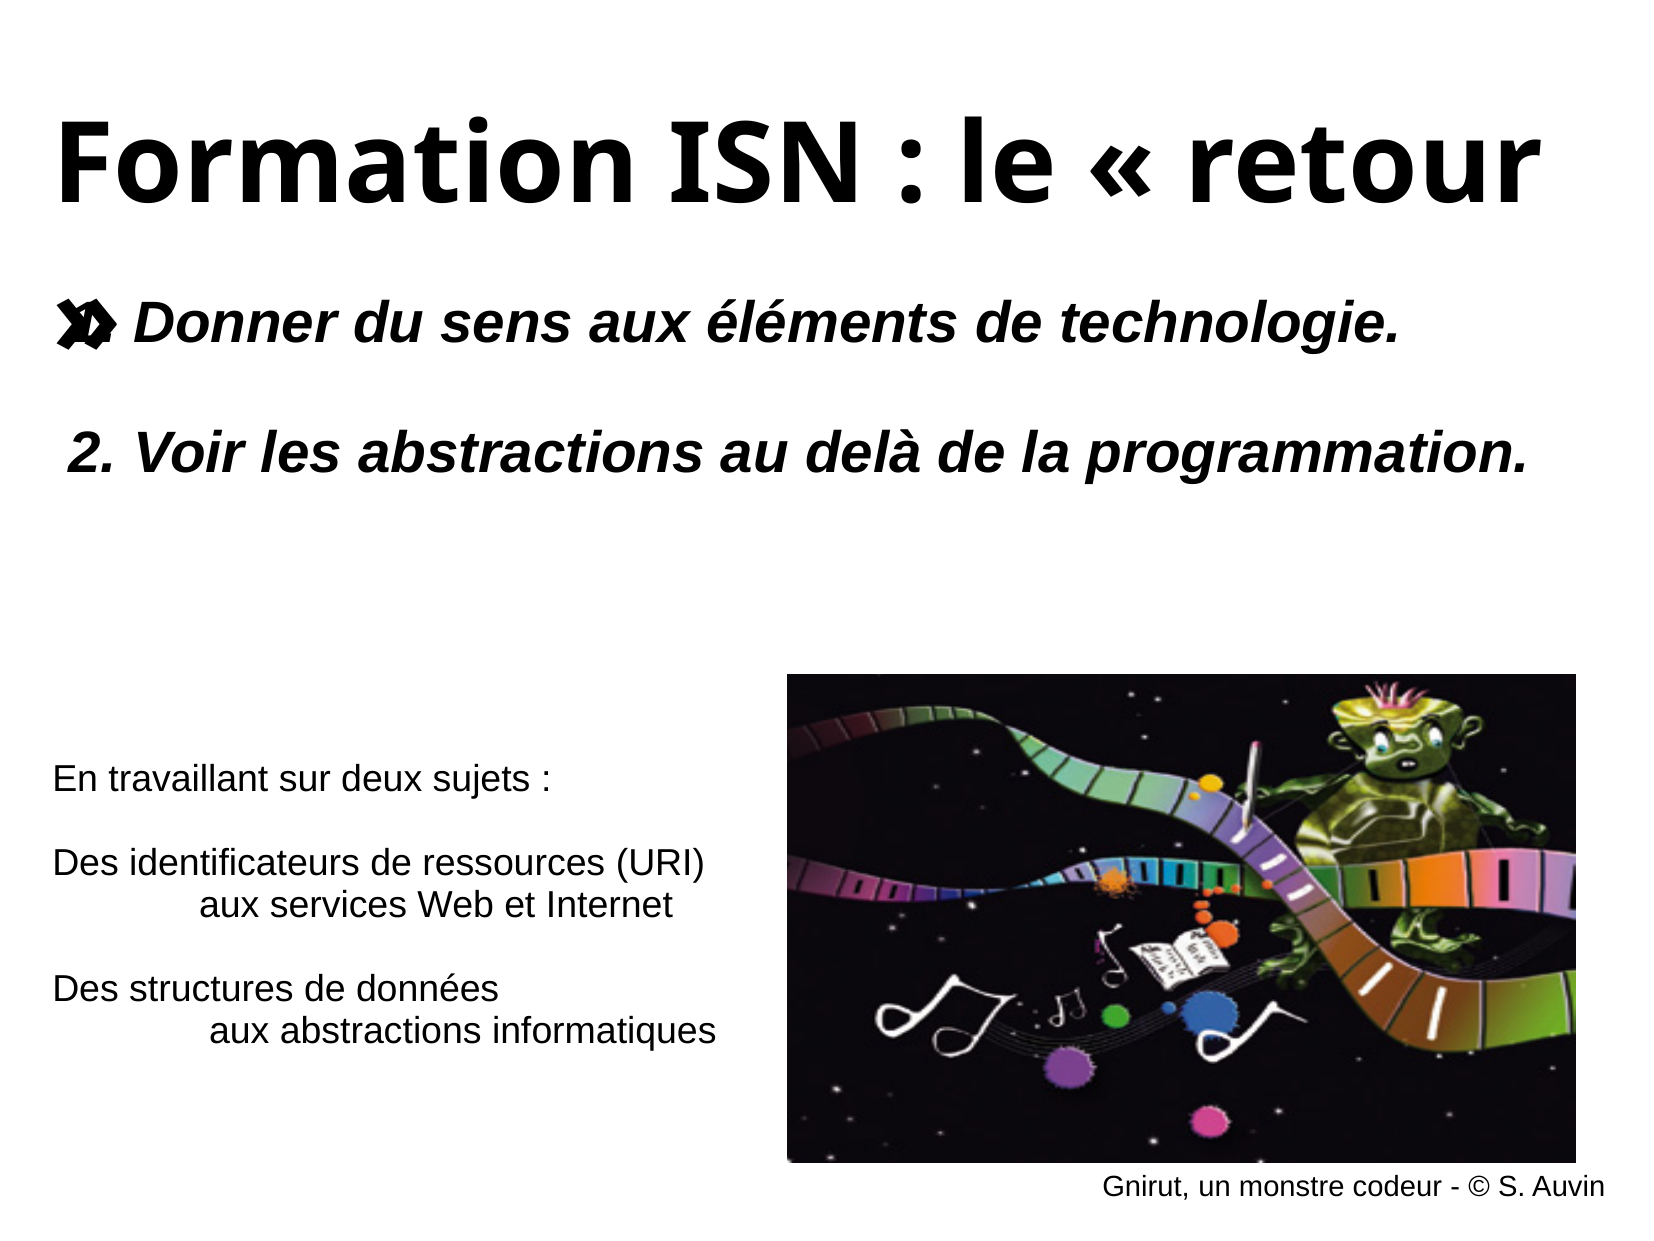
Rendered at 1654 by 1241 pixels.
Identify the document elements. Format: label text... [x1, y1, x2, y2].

picture [787, 674, 1576, 1163]
text_box En travaillant sur deux sujets : Des identificateurs de ressources (URI) aux services Web et Internet Des structures de données aux abstractions informatiques [37, 750, 751, 1079]
text_box Formation ISN : le « retour » [37, 75, 1613, 332]
text_box 1. Donner du sens aux éléments de technologie. 2. Voir les abstractions au delà de la programmation. [37, 282, 1549, 638]
text_box Gnirut, un monstre codeur - © S. Auvin [1087, 1162, 1651, 1211]
